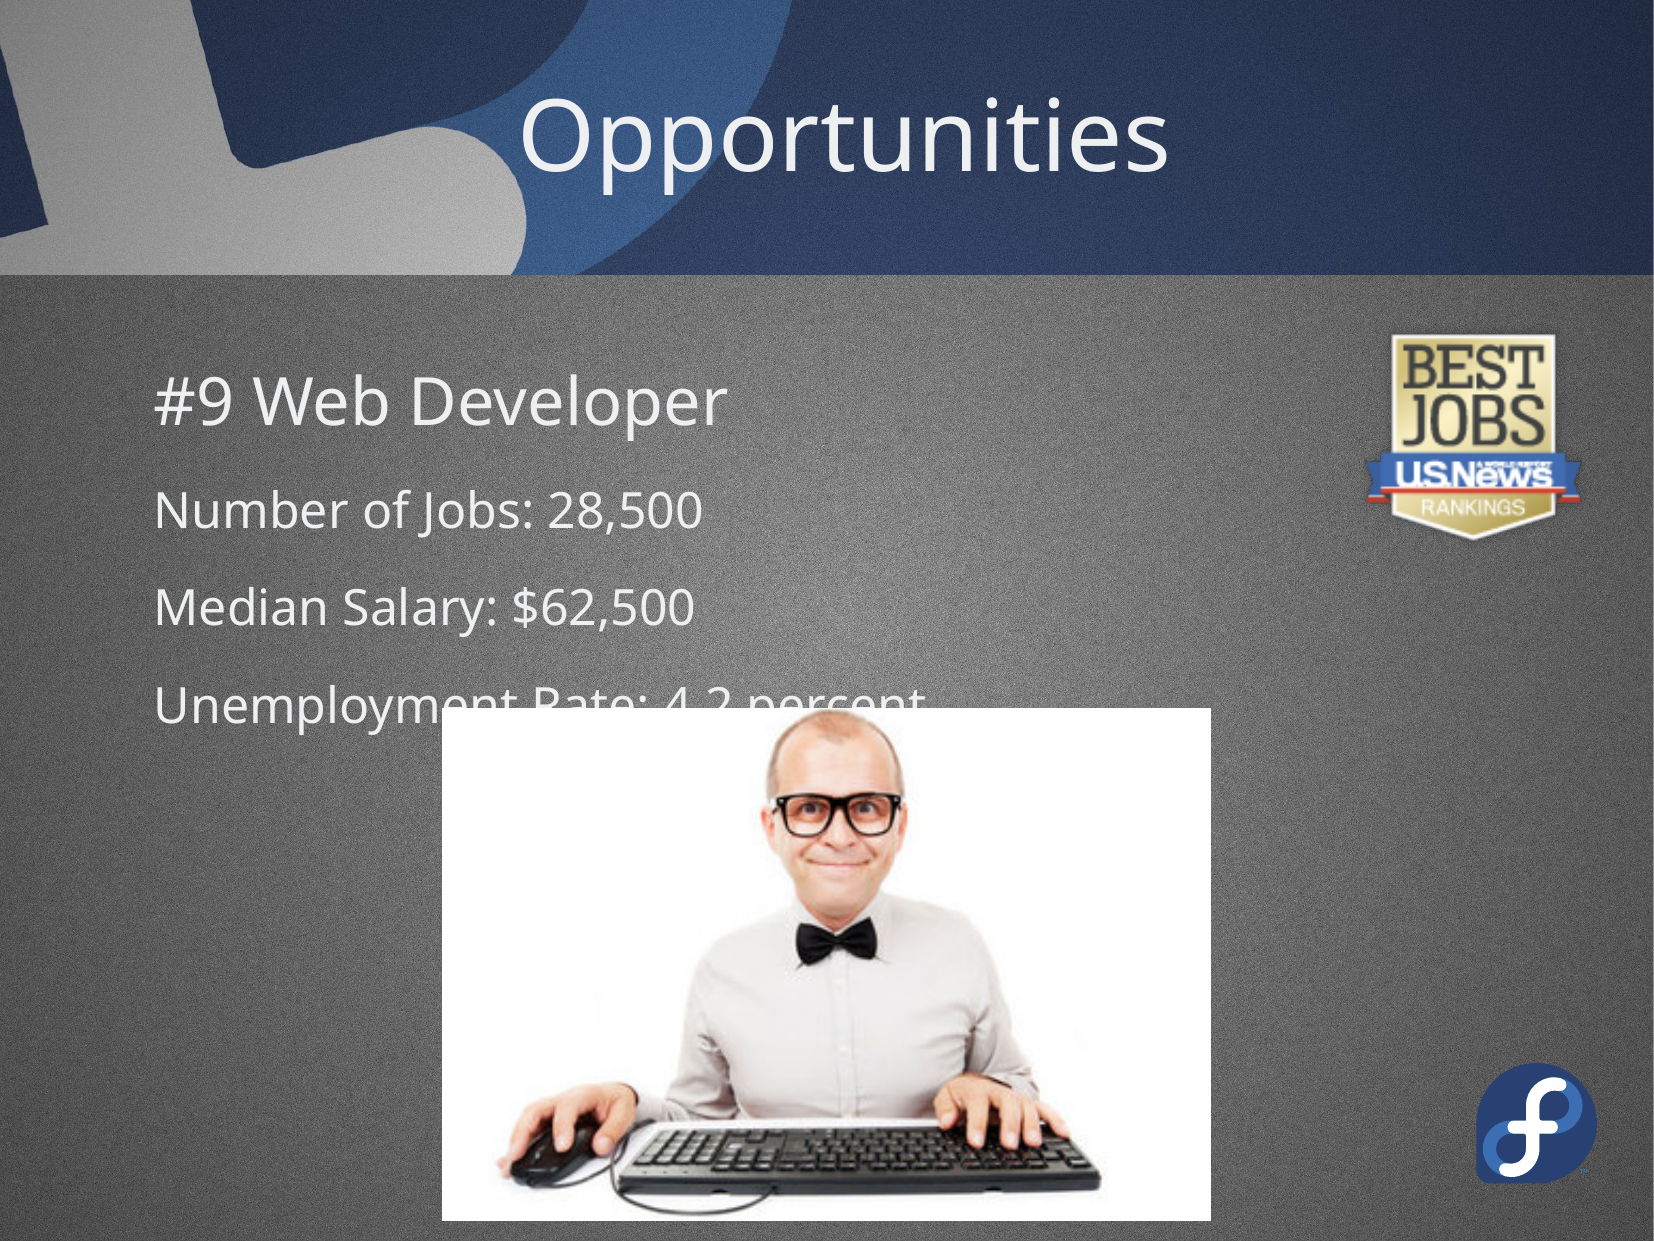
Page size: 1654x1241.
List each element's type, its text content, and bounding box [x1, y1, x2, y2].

title Opportunities [88, 29, 1565, 237]
picture [0, 0, 1654, 1241]
list #9 Web Developer Number of Jobs: 28,500 Median Salary: $62,500 Unemployment Rate: 4.2 percent [82, 354, 1560, 1063]
